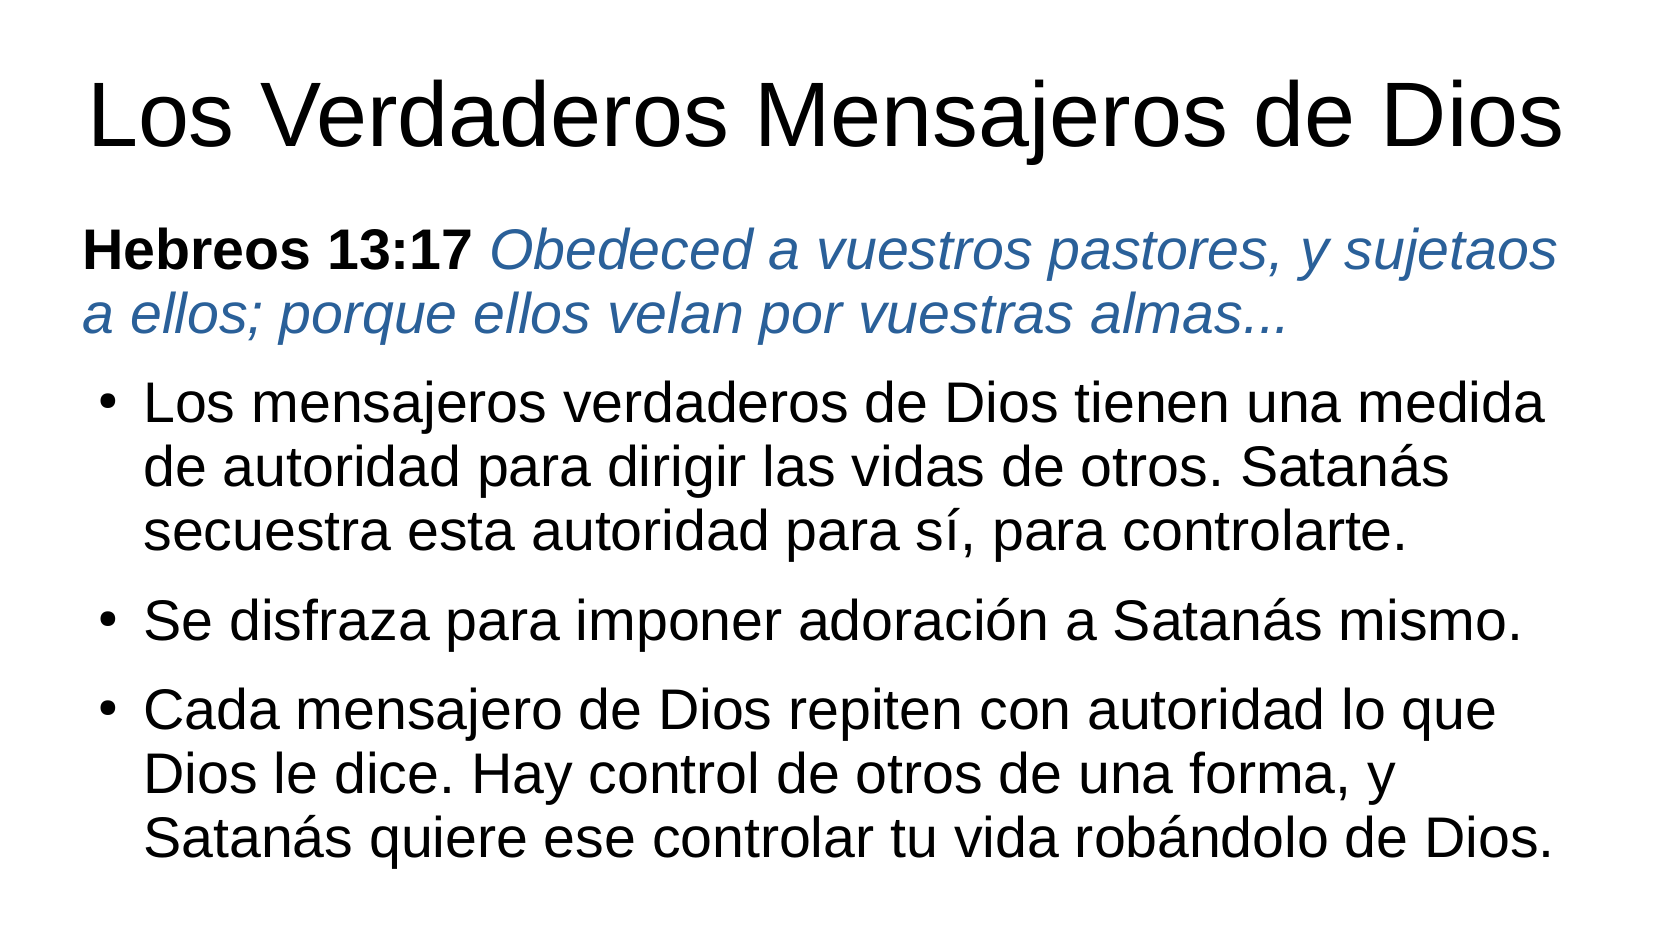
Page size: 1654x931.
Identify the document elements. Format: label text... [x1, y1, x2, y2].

list Hebreos 13:17 Obedeced a vuestros pastores, y sujetaos a ellos; porque ellos velan por vuestras almas... Los mensajeros verdaderos de Dios tienen una medida de autoridad para dirigir las vidas de otros. Satanás secuestra esta autoridad para sí, para controlarte. Se disfraza para imponer adoración a Satanás mismo. Cada mensajero de Dios repiten con autoridad lo que Dios le dice. Hay control de otros de una forma, y Satanás quiere ese controlar tu vida robándolo de Dios. [82, 217, 1571, 917]
title Los Verdaderos Mensajeros de Dios [82, 37, 1571, 193]
